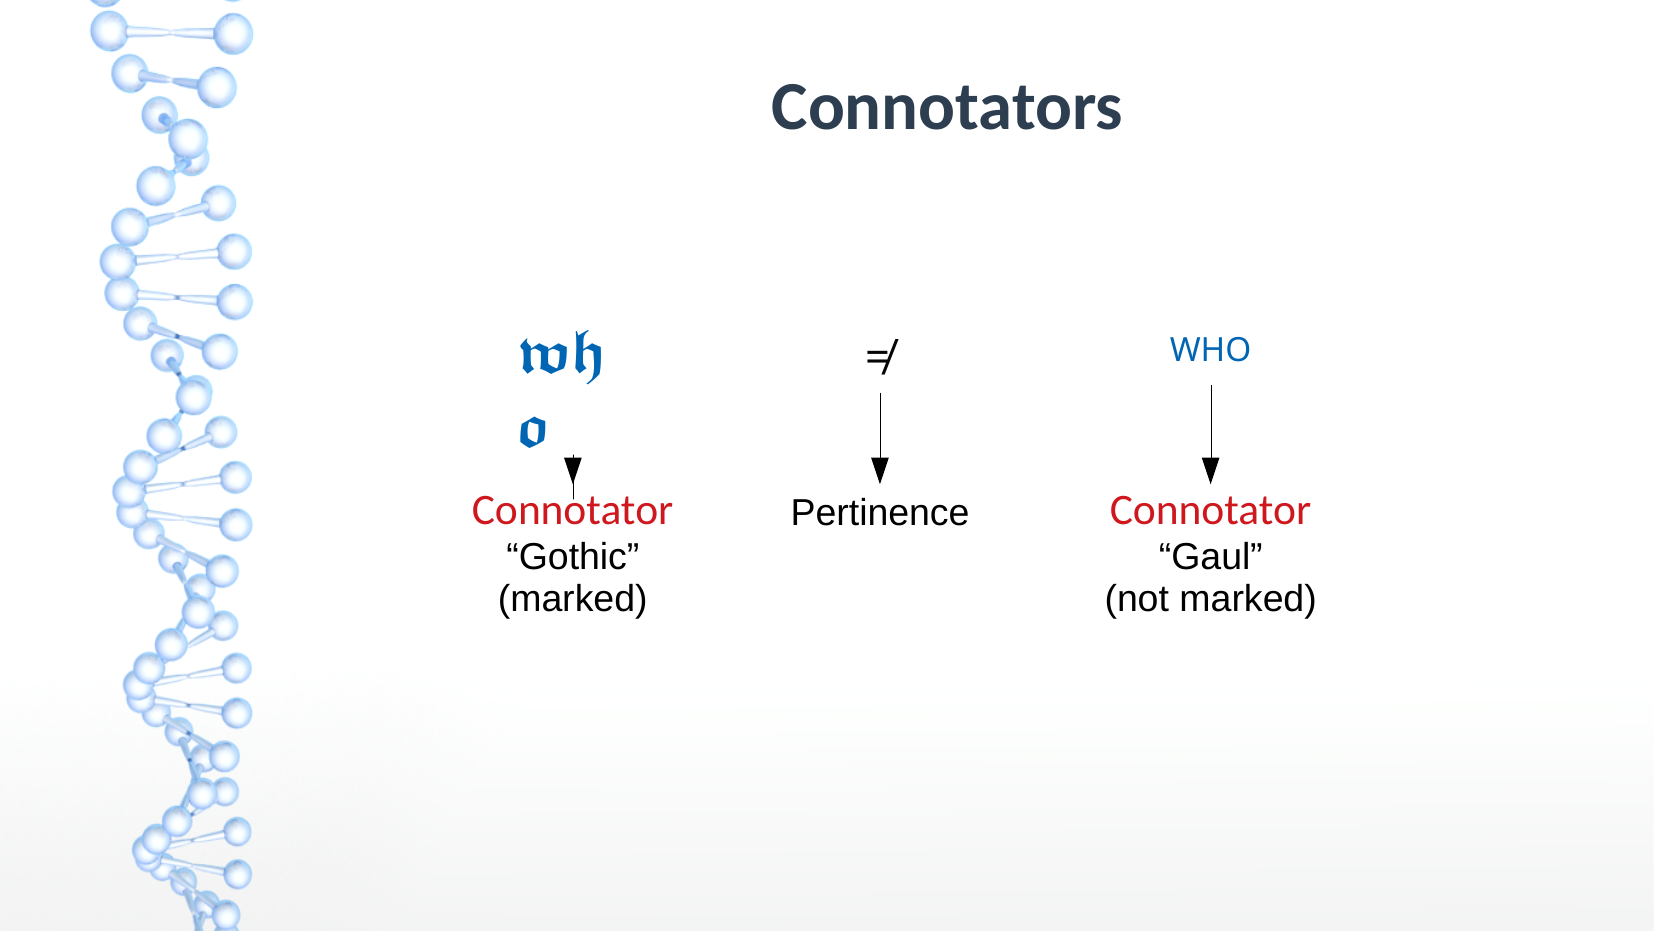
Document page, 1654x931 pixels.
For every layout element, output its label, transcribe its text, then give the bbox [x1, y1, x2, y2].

text_box 𝖜𝖍𝖔 [501, 307, 644, 390]
text_box who [1139, 318, 1282, 385]
text_box Connotator “Gaul” (not marked) [1051, 484, 1371, 627]
text_box Pertinence [750, 484, 1010, 591]
picture [0, 0, 1654, 931]
title Connotators [265, 35, 1630, 189]
text_box Connotator “Gothic” (marked) [442, 484, 703, 627]
text_box ≠ [850, 318, 910, 385]
